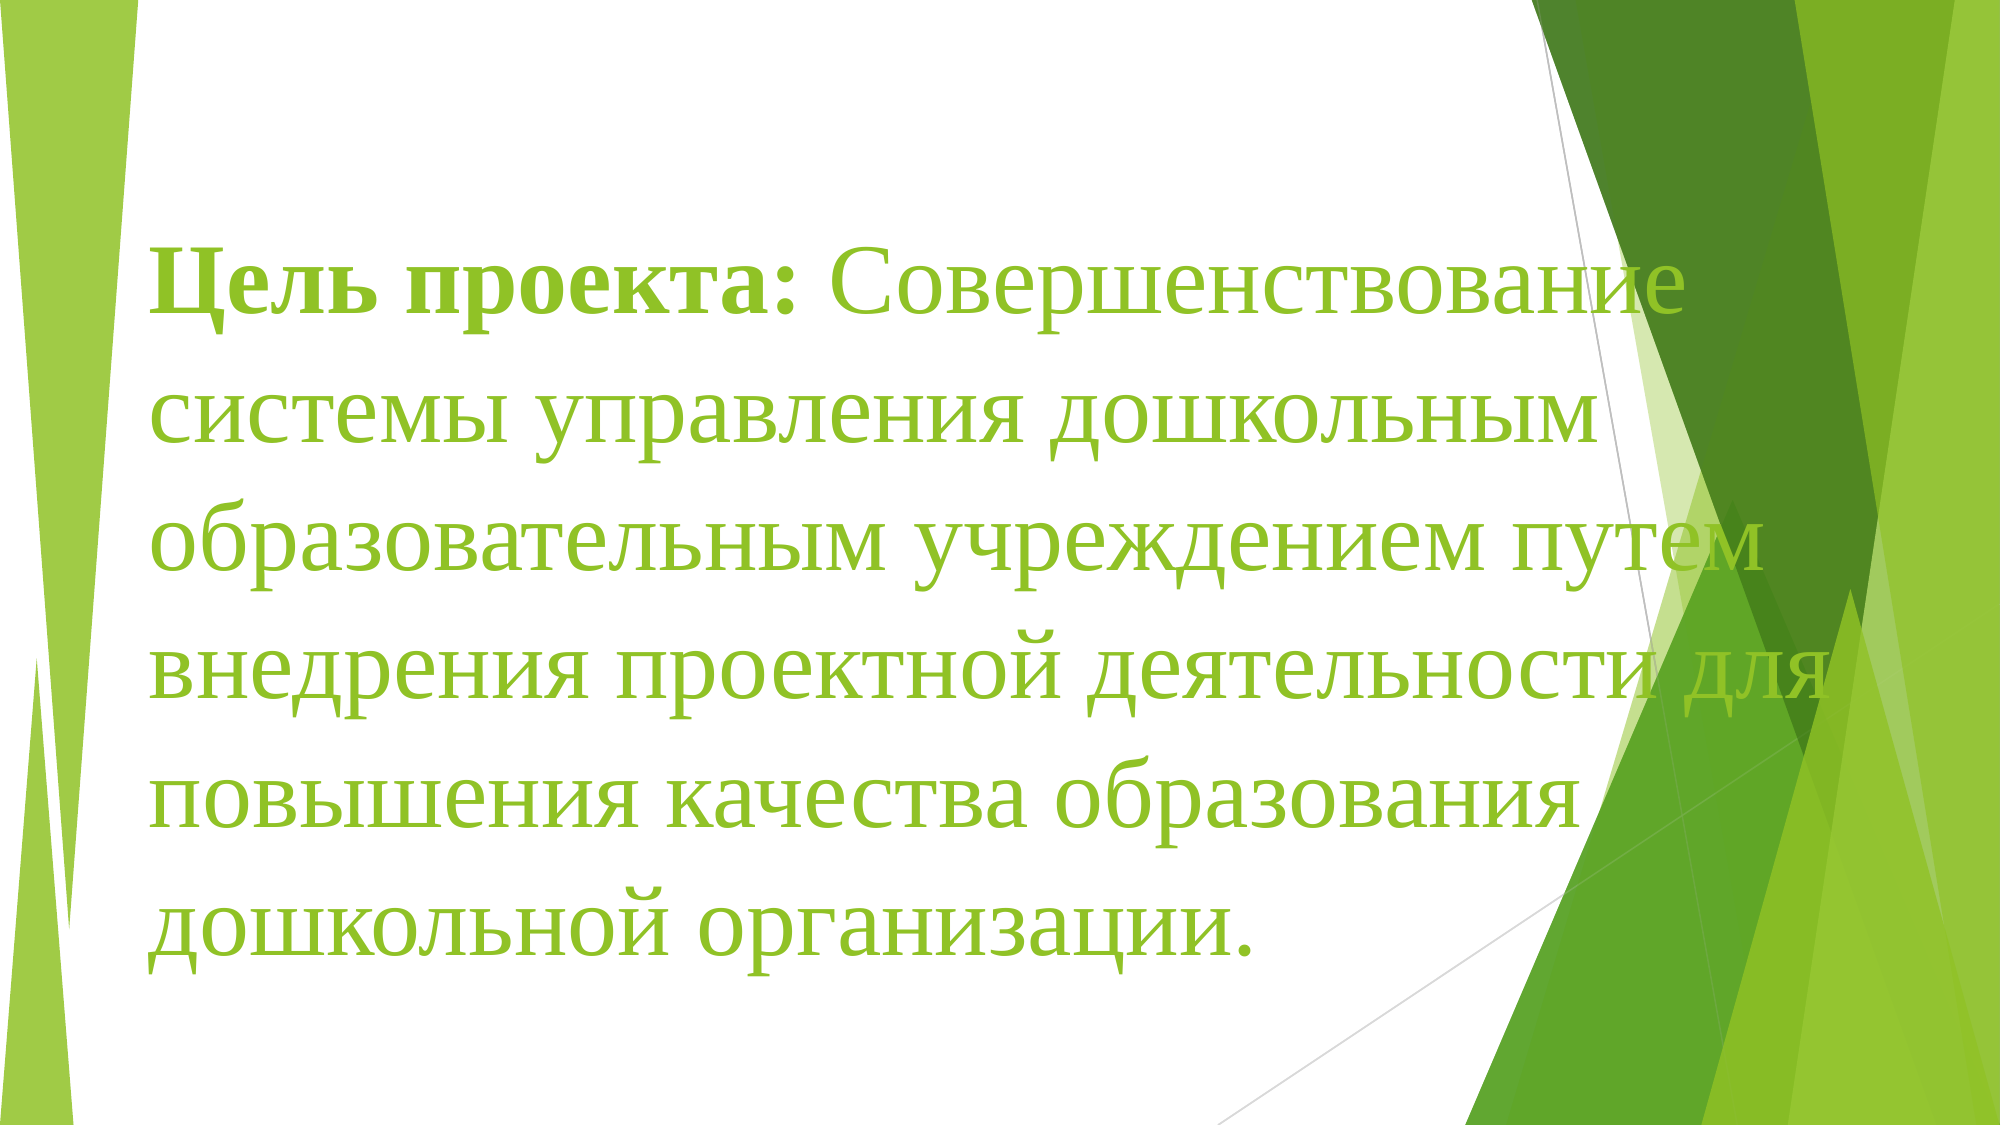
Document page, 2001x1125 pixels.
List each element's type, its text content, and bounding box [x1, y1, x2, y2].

subtitle Цель проекта: Совершенствование системы управления дошкольным образовательным учреждением путем внедрения проектной деятельности для повышения качества образования дошкольной организации. [134, 198, 1921, 978]
